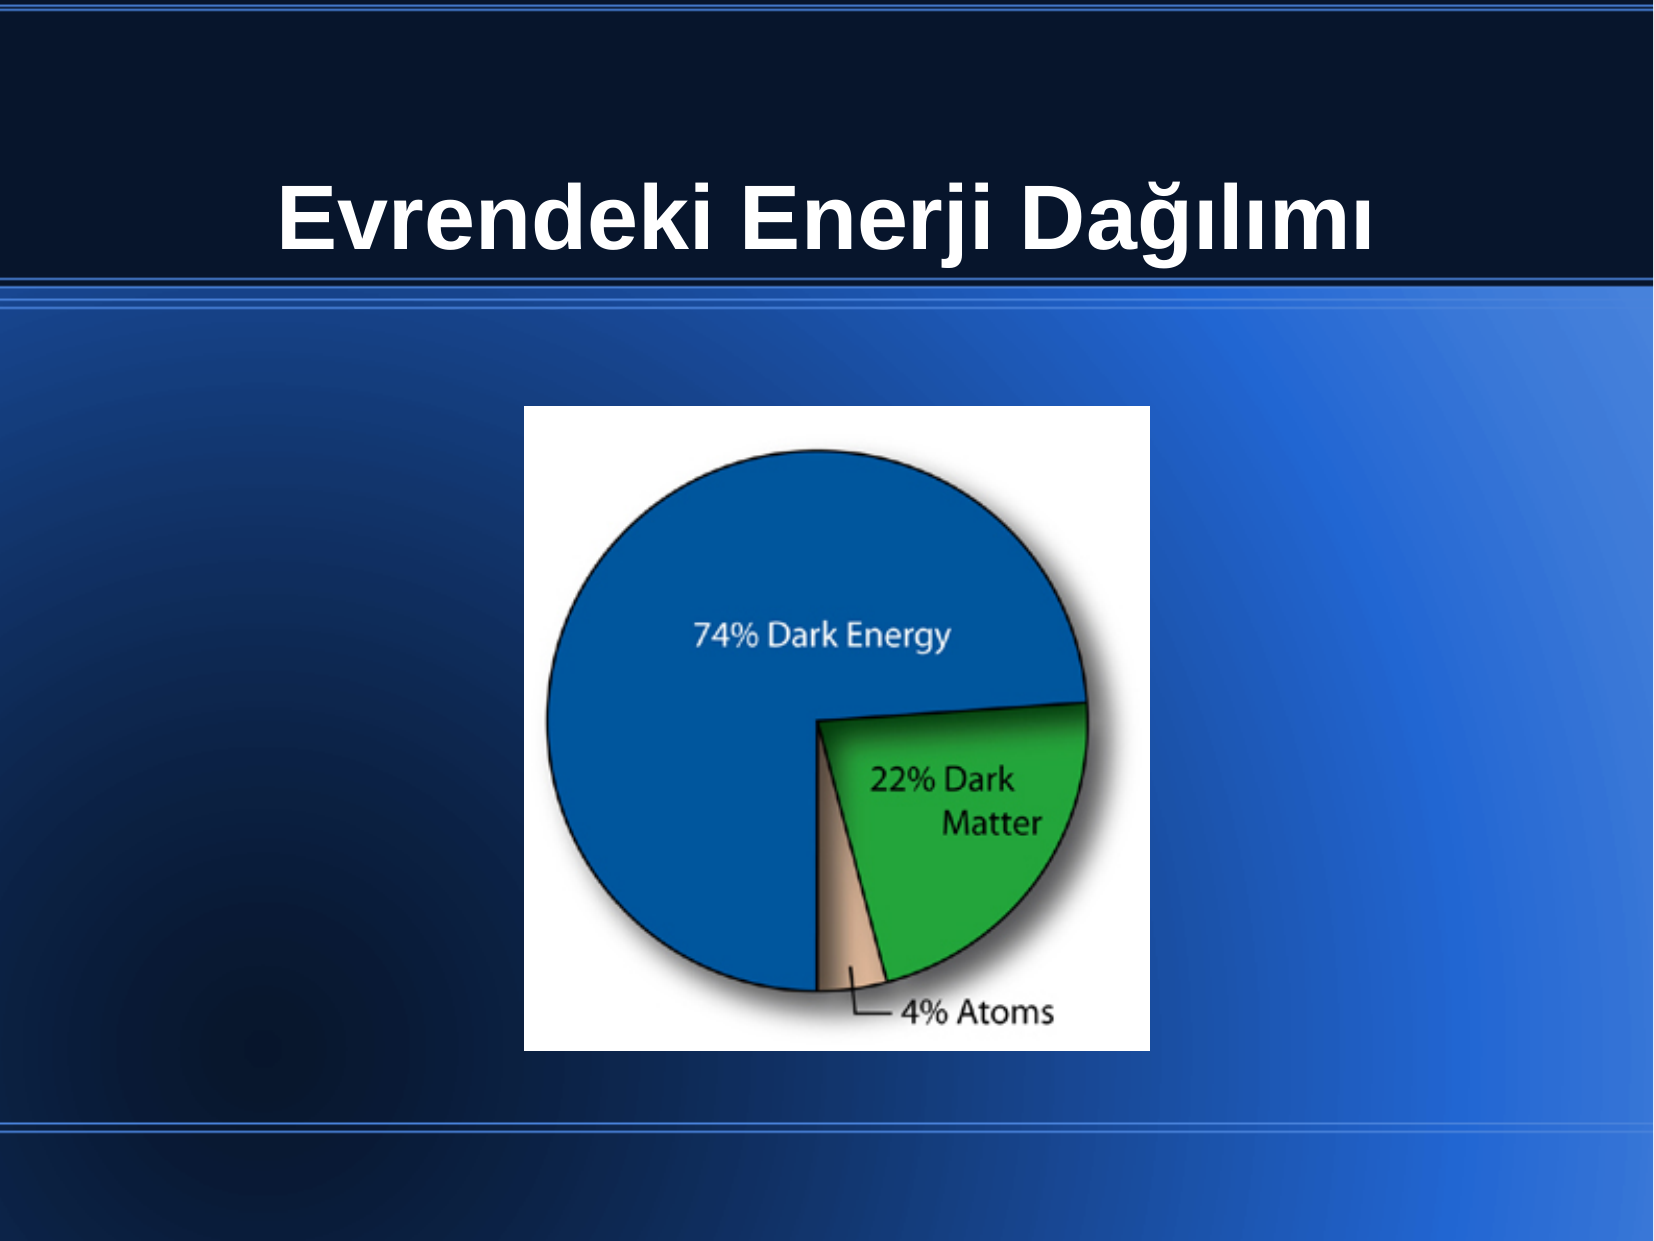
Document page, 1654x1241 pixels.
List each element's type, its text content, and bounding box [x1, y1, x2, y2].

title Evrendeki Enerji Dağılımı [121, 122, 1534, 315]
picture [0, 0, 1654, 1241]
